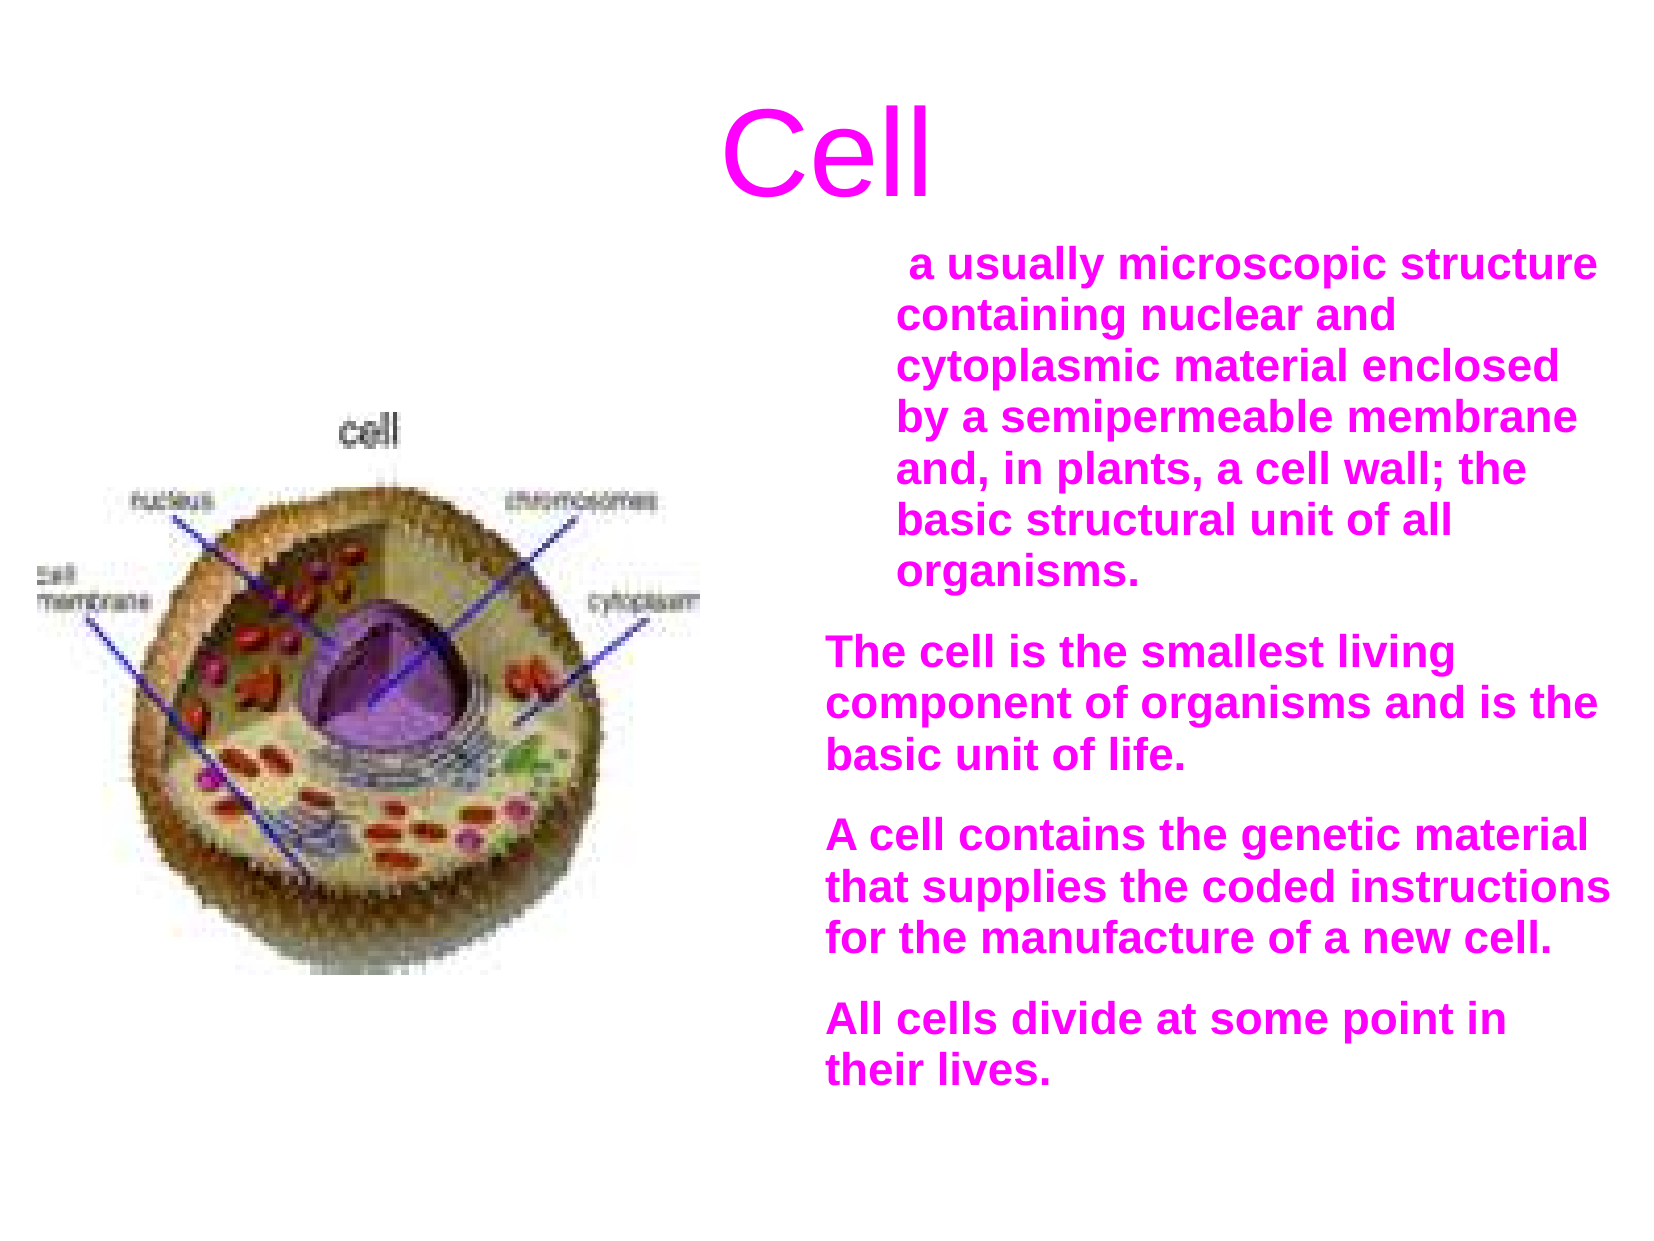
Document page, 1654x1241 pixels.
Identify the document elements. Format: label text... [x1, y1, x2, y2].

title Cell [82, 49, 1571, 257]
picture [37, 412, 700, 976]
list a usually microscopic structure containing nuclear and cytoplasmic material enclosed by a semipermeable membrane and, in plants, a cell wall; the basic structural unit of all organisms. The cell is the smallest living component of organisms and is the basic unit of life. A cell contains the genetic material that supplies the coded instructions for the manufacture of a new cell. All cells divide at some point in their lives. [825, 237, 1613, 1146]
